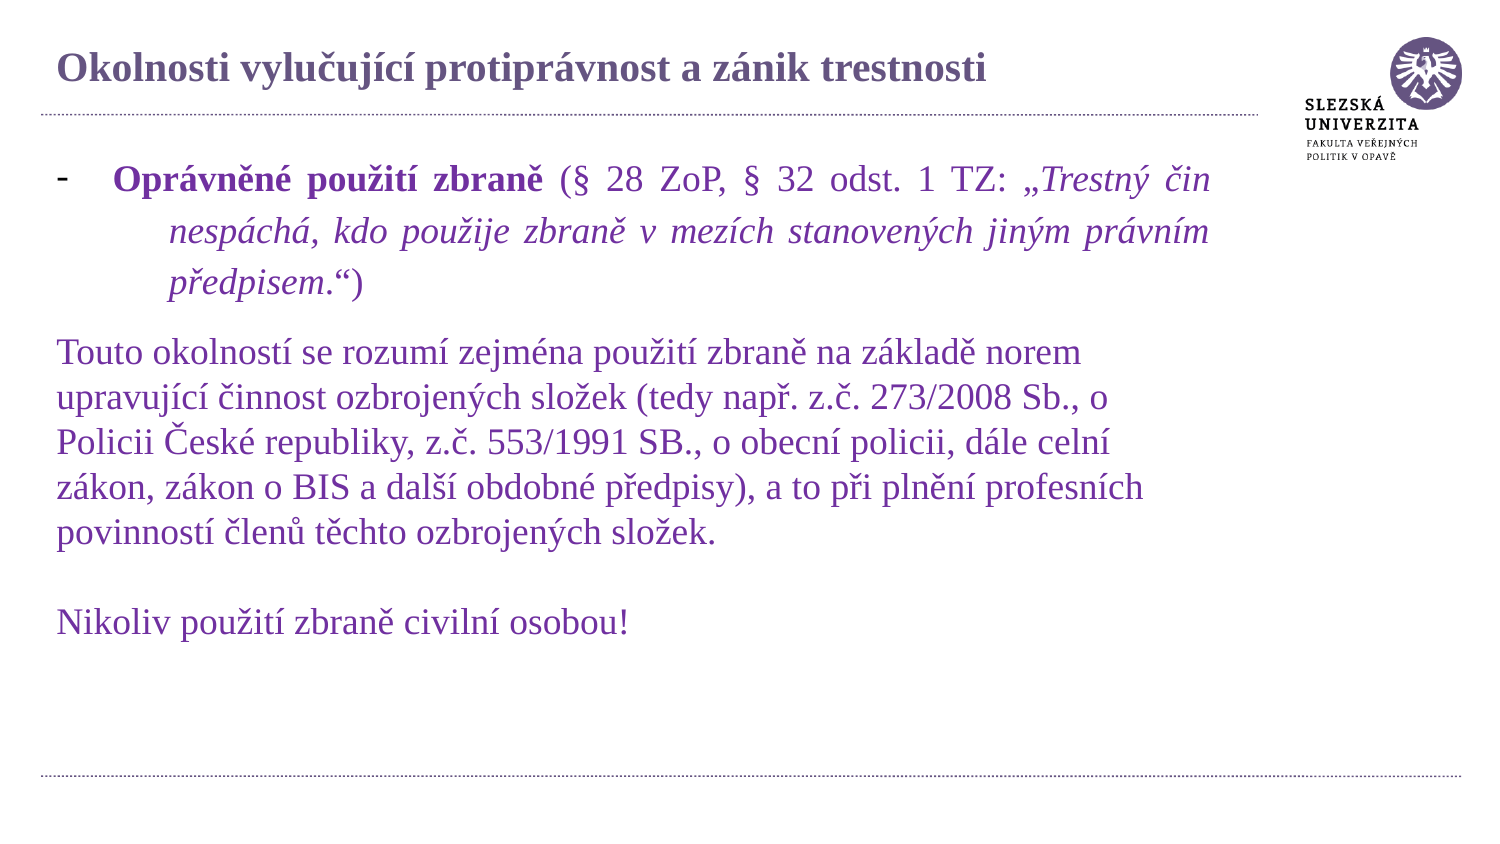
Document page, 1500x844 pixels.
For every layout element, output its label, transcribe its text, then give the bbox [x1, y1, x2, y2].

text_box Oprávněné použití zbraně (§ 28 ZoP, § 32 odst. 1 TZ: „Trestný čin nespáchá, kdo použije zbraně v mezích stanovených jiným právním předpisem.“) Touto okolností se rozumí zejména použití zbraně na základě norem upravující činnost ozbrojených složek (tedy např. z.č. 273/2008 Sb., o Policii České republiky, z.č. 553/1991 SB., o obecní policii, dále celní zákon, zákon o BIS a další obdobné předpisy), a to při plnění profesních povinností členů těchto ozbrojených složek. Nikoliv použití zbraně civilní osobou! [41, 139, 1226, 701]
title Okolnosti vylučující protiprávnost a zánik trestnosti [41, 32, 1325, 116]
